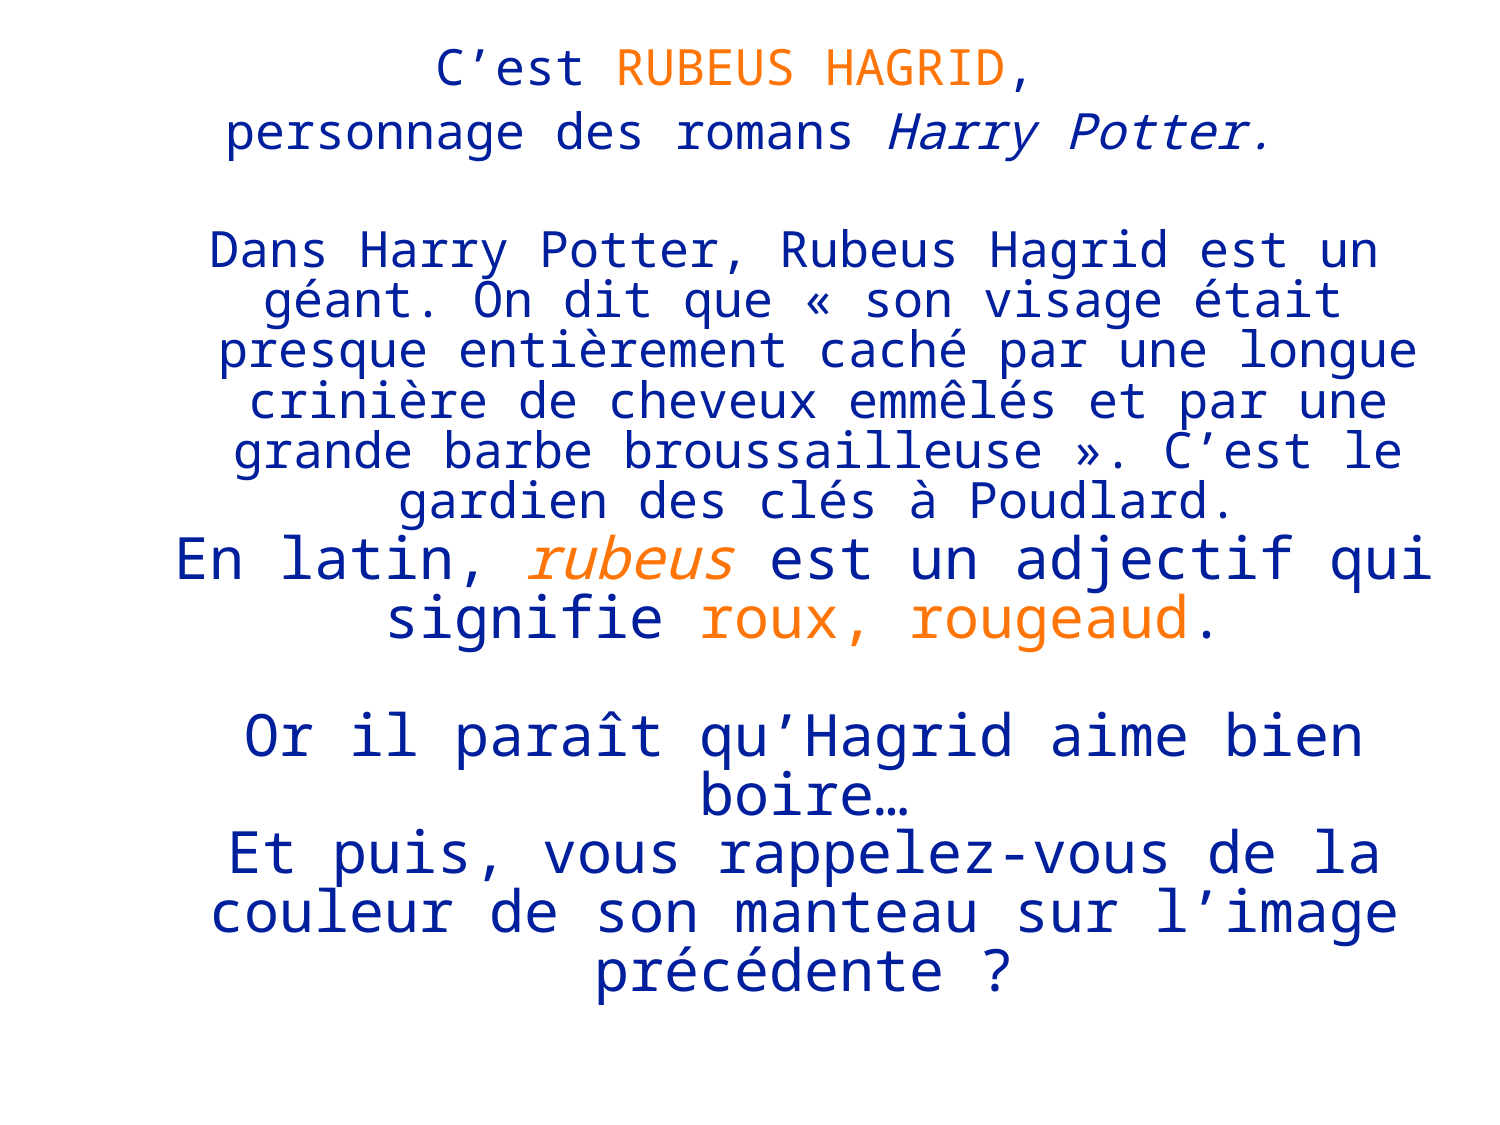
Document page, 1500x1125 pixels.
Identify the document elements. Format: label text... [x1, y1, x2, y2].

list Dans Harry Potter, Rubeus Hagrid est un géant. On dit que « son visage était presque entièrement caché par une longue crinière de cheveux emmêlés et par une grande barbe broussailleuse ». C’est le gardien des clés à Poudlard. [79, 226, 1429, 681]
title En latin, rubeus est un adjectif qui signifie roux, rougeaud. Or il paraît qu’Hagrid aime bien boire… Et puis, vous rappelez-vous de la couleur de son manteau sur l’image précédente ? [129, 532, 1480, 721]
text_box C’est RUBEUS HAGRID, personnage des romans Harry Potter. [0, 34, 1500, 159]
